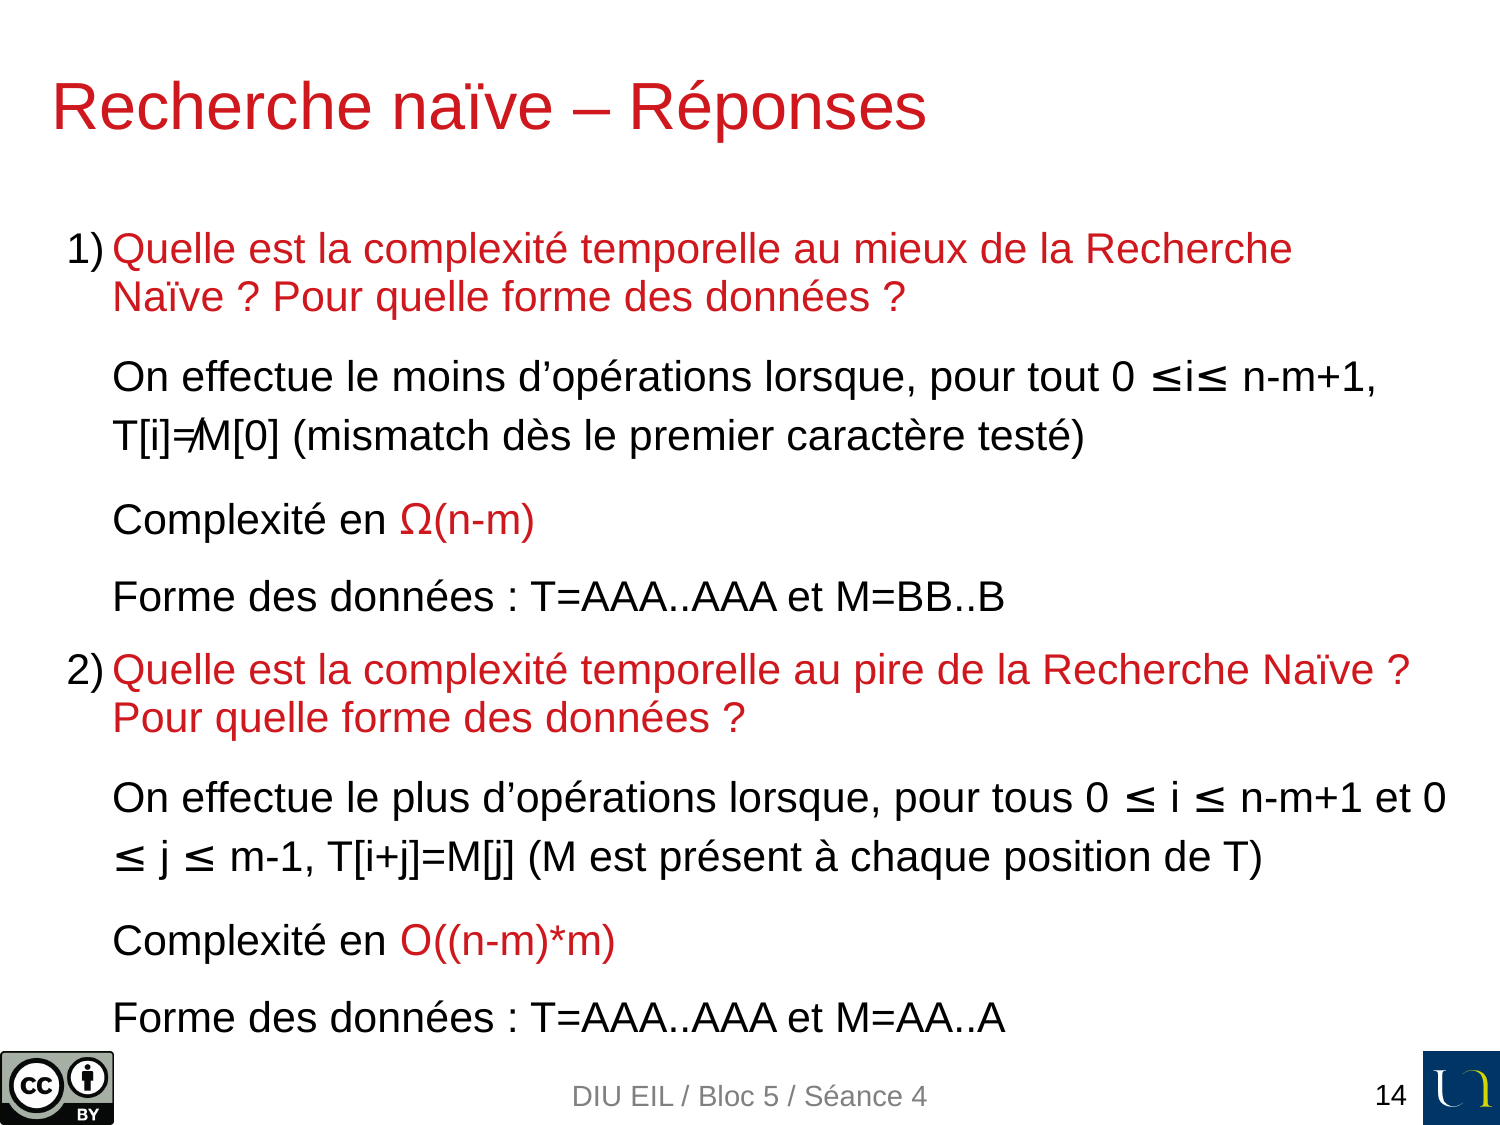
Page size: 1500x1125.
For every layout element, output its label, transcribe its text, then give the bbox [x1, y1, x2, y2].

picture [1417, 1051, 1500, 1125]
list Quelle est la complexité temporelle au mieux de la Recherche Naïve ? Pour quelle forme des données ? On effectue le moins d’opérations lorsque, pour tout 0 ≤i≤ n-m+1, T[i]≠M[0] (mismatch dès le premier caractère testé) Complexité en Ω(n-m) Forme des données : T=AAA..AAA et M=BB..B Quelle est la complexité temporelle au pire de la Recherche Naïve ? Pour quelle forme des données ? On effectue le plus d’opérations lorsque, pour tous 0 ≤ i ≤ n-m+1 et 0 ≤ j ≤ m-1, T[i+j]=M[j] (M est présent à chaque position de T) Complexité en O((n-m)*m) Forme des données : T=AAA..AAA et M=AA..A [51, 224, 1449, 1052]
picture [0, 1051, 114, 1125]
title Recherche naïve – Réponses [51, 44, 1449, 170]
